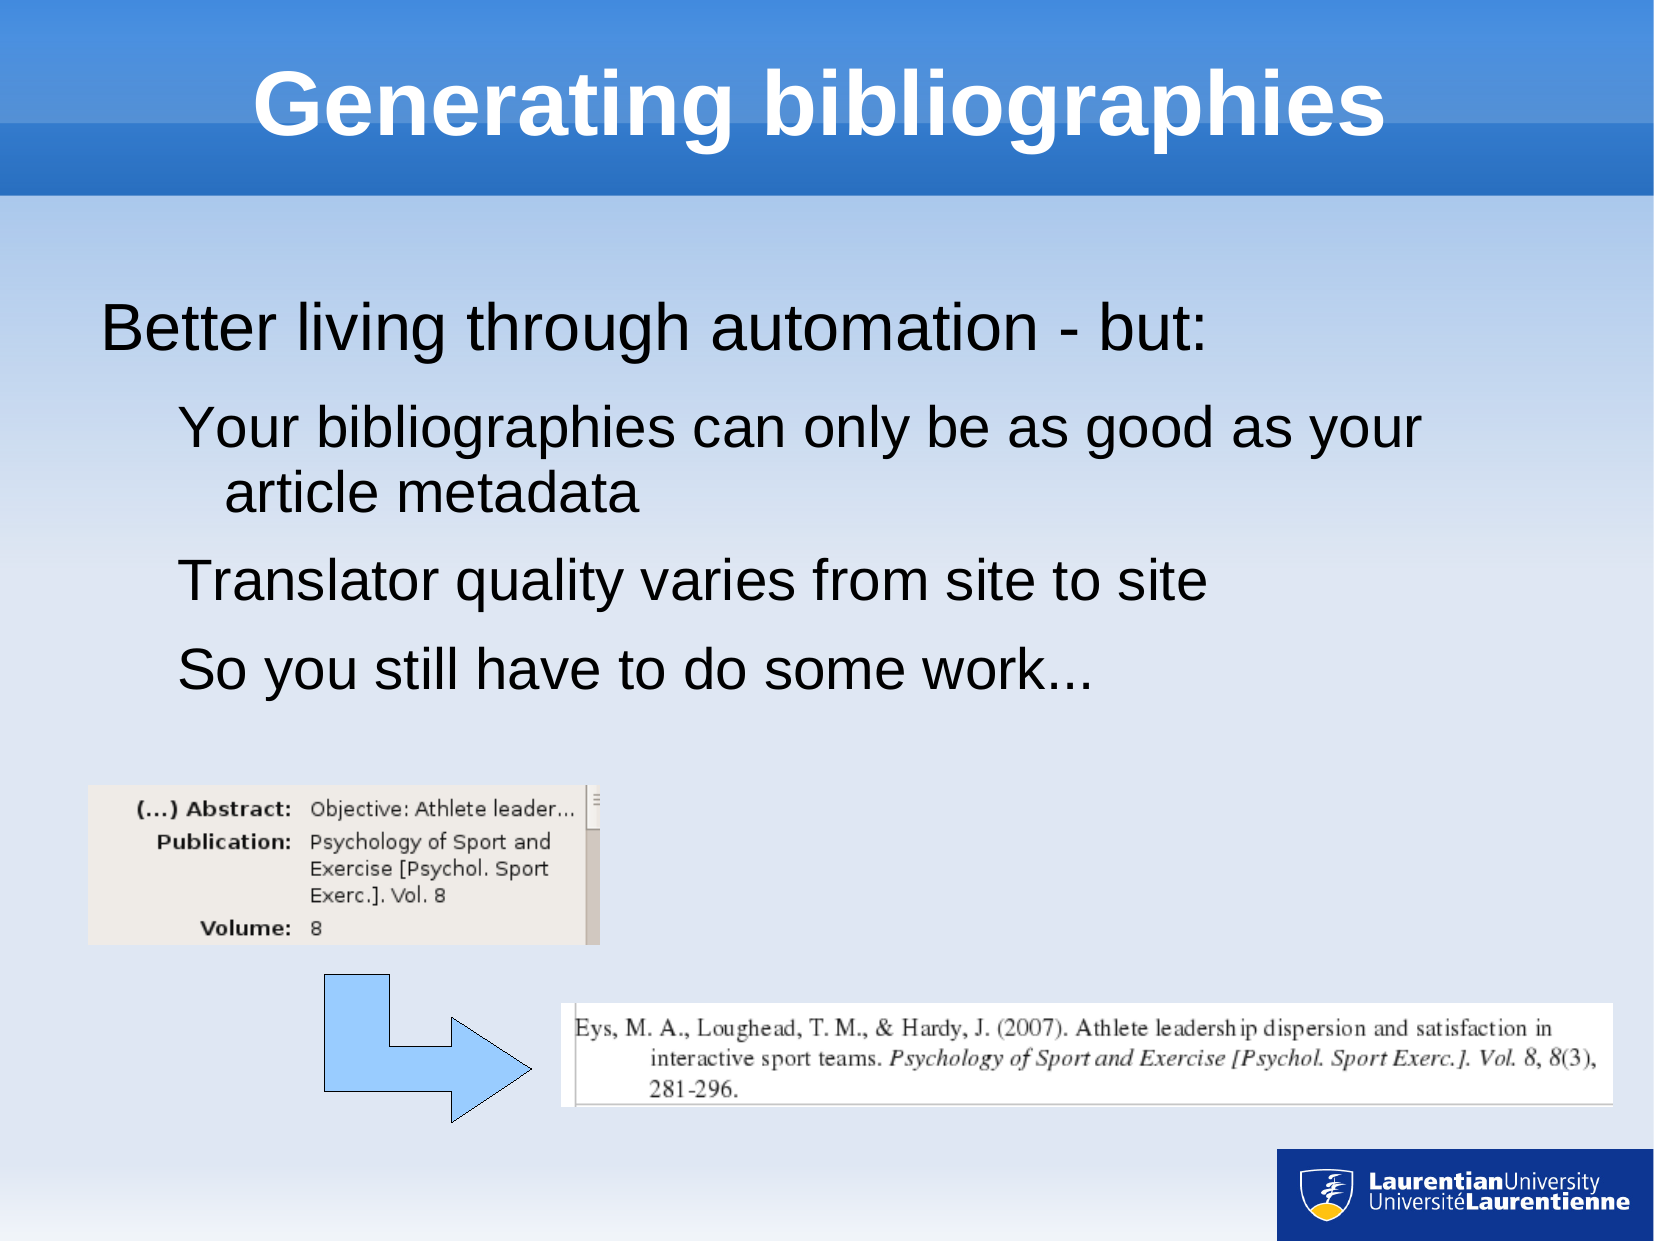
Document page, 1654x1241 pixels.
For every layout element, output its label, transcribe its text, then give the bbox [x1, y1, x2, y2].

list Better living through automation - but: Your bibliographies can only be as good as your article metadata Translator quality varies from site to site So you still have to do some work... [82, 290, 1571, 1094]
title Generating bibliographies [76, 7, 1565, 200]
picture [0, 0, 1654, 1241]
text_box [324, 974, 532, 1123]
